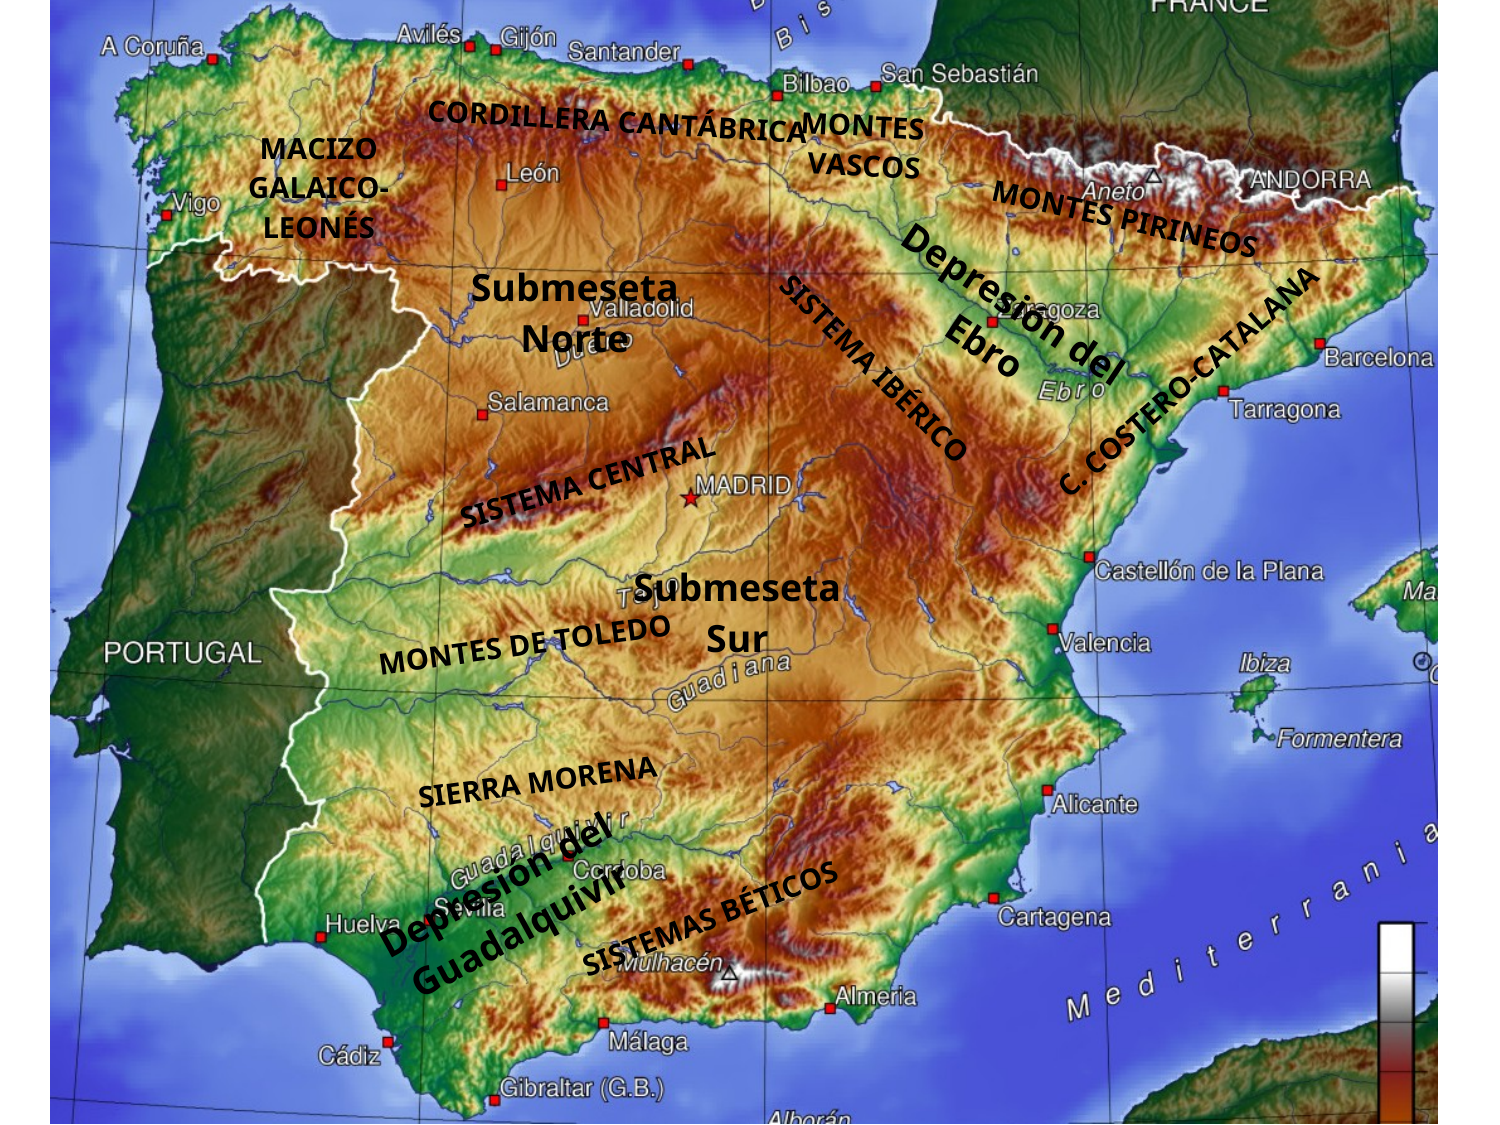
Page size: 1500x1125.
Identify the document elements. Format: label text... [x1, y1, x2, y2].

text_box Submeseta Norte [425, 224, 726, 400]
text_box CORDILLERA CANTÁBRICA [413, 65, 740, 171]
text_box Depresión del Ebro [805, 191, 1172, 455]
text_box SISTEMA IBÉRICO [728, 223, 1021, 515]
picture [50, 0, 1438, 1124]
text_box MACIZO GALAICO-LEONÉS [224, 99, 413, 276]
text_box Submeseta Sur [599, 524, 875, 700]
text_box C. COSTERO-CATALANA [1021, 253, 1324, 534]
text_box MONTES PIRINEOS [967, 152, 1294, 287]
text_box MONTES VASCOS [700, 92, 1031, 199]
text_box MONTES DE TOLEDO [296, 589, 599, 718]
text_box SIERRA MORENA [308, 707, 767, 856]
text_box SISTEMAS BÉTICOS [471, 781, 971, 1054]
text_box SISTEMA CENTRAL [419, 393, 756, 570]
text_box Depresión del Guadalquivir [312, 745, 704, 1068]
